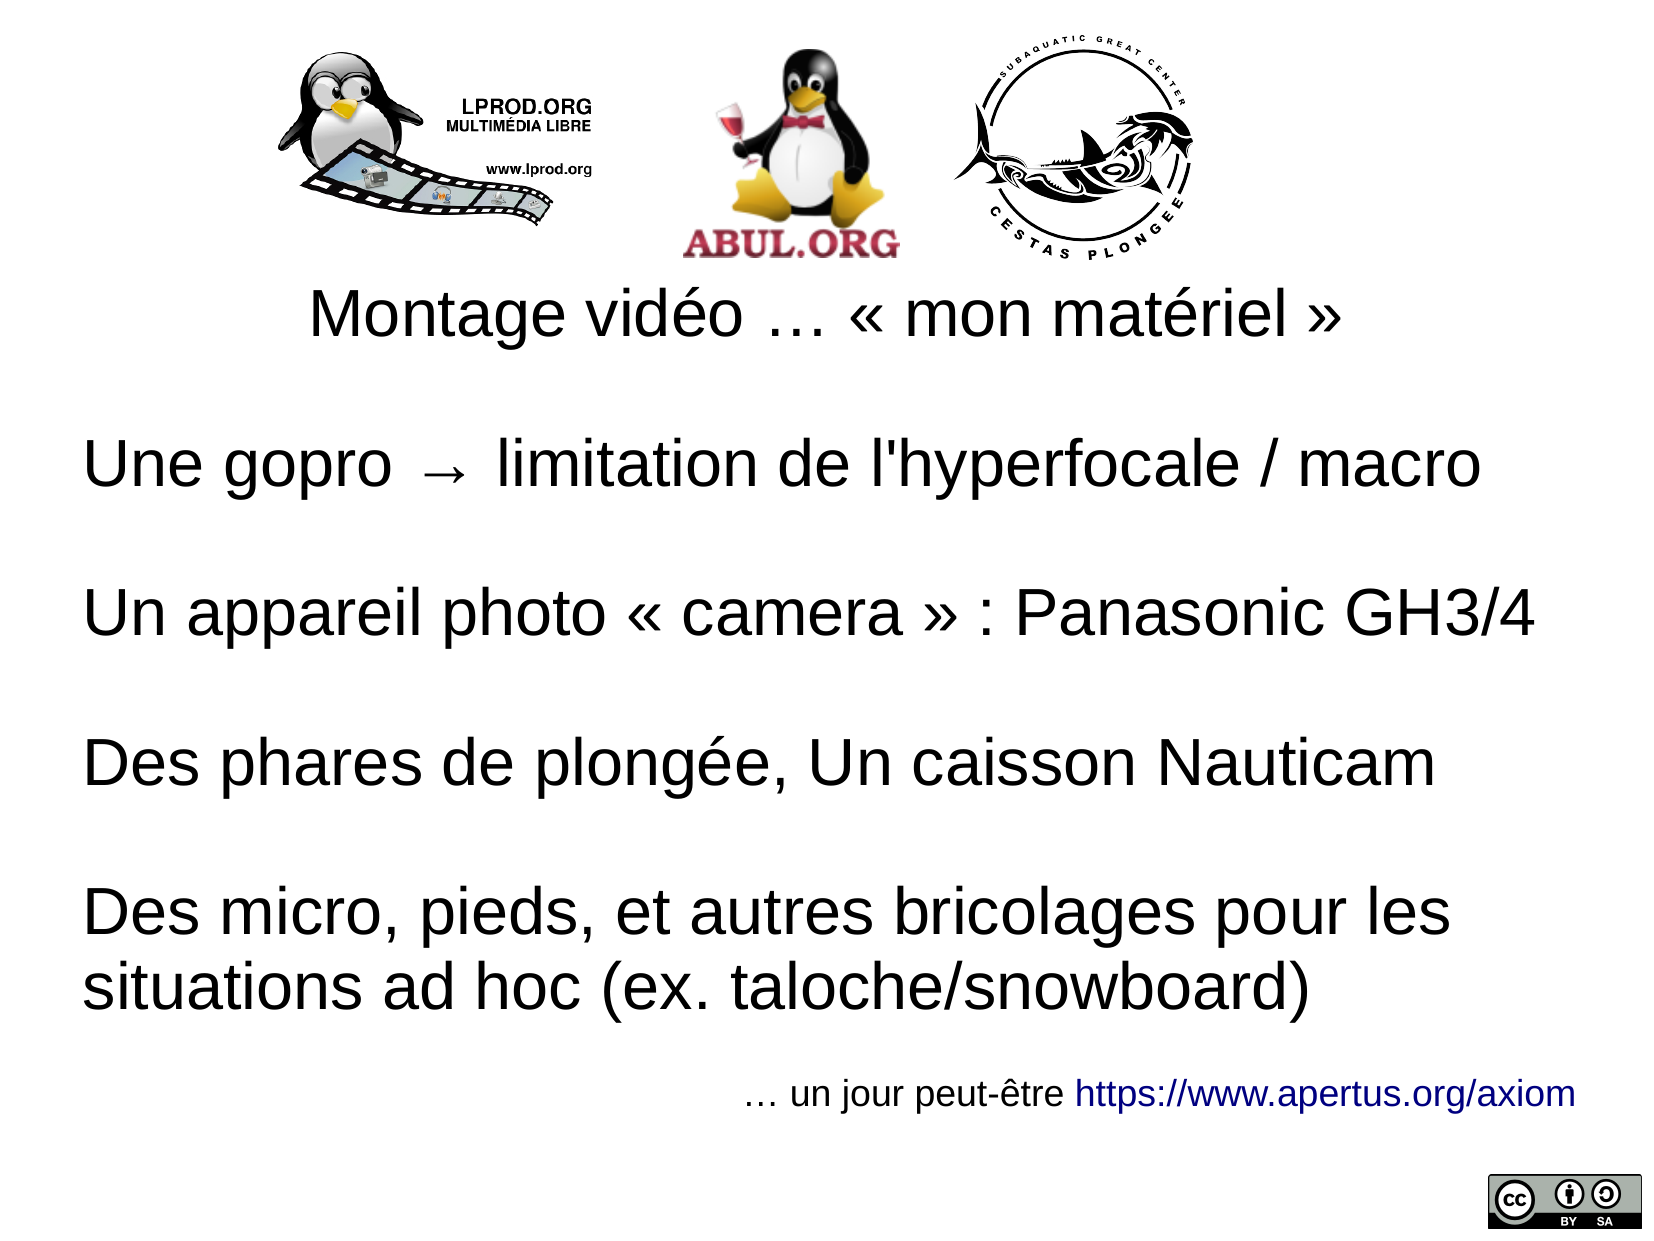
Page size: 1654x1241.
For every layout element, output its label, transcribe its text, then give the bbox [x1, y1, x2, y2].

subtitle Montage vidéo … « mon matériel » Une gopro → limitation de l'hyperfocale / macro Un appareil photo « camera » : Panasonic GH3/4 Des phares de plongée, Un caisson Nauticam Des micro, pieds, et autres bricolages pour les situations ad hoc (ex. taloche/snowboard) [82, 275, 1571, 1024]
picture [1488, 1174, 1642, 1229]
picture [683, 49, 900, 258]
picture [953, 35, 1193, 260]
text_box … un jour peut-être https://www.apertus.org/axiom [727, 1065, 1589, 1123]
picture [276, 50, 603, 258]
